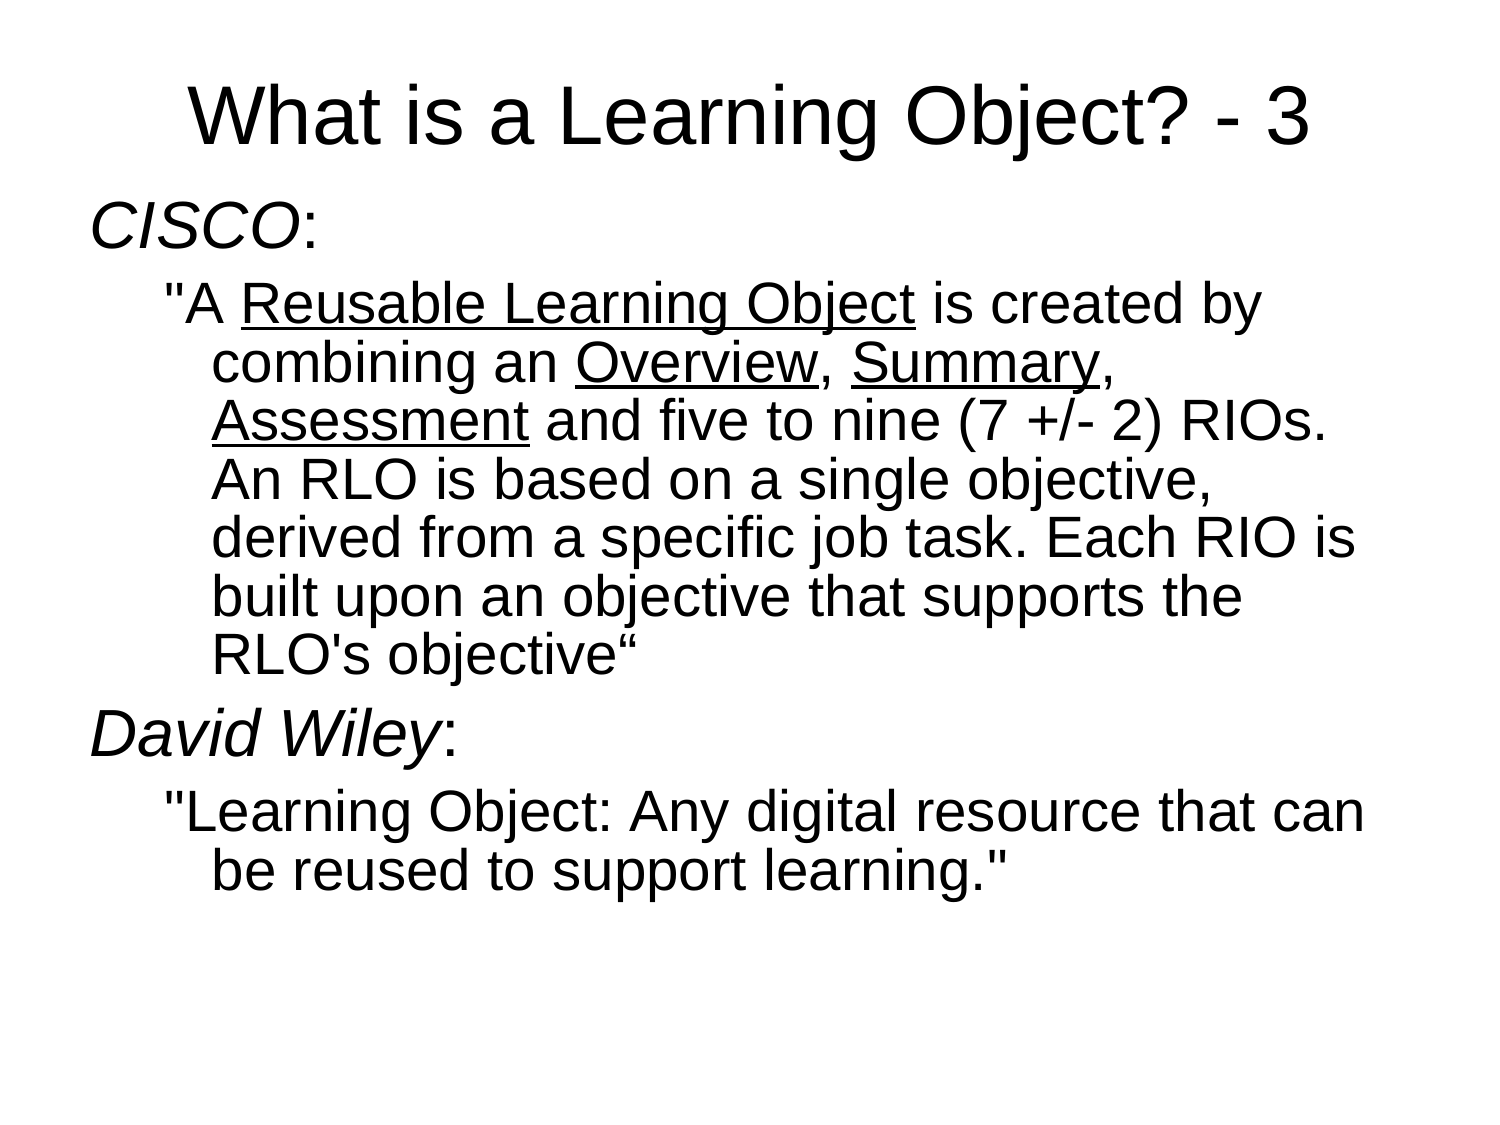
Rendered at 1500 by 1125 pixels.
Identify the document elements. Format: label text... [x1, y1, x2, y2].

title What is a Learning Object? - 3 [75, 45, 1426, 187]
list CISCO: "A Reusable Learning Object is created by combining an Overview, Summary, Assessment and five to nine (7 +/- 2) RIOs. An RLO is based on a single objective, derived from a specific job task. Each RIO is built upon an objective that supports the RLO's objective“ David Wiley: "Learning Object: Any digital resource that can be reused to support learning." [75, 187, 1426, 1006]
